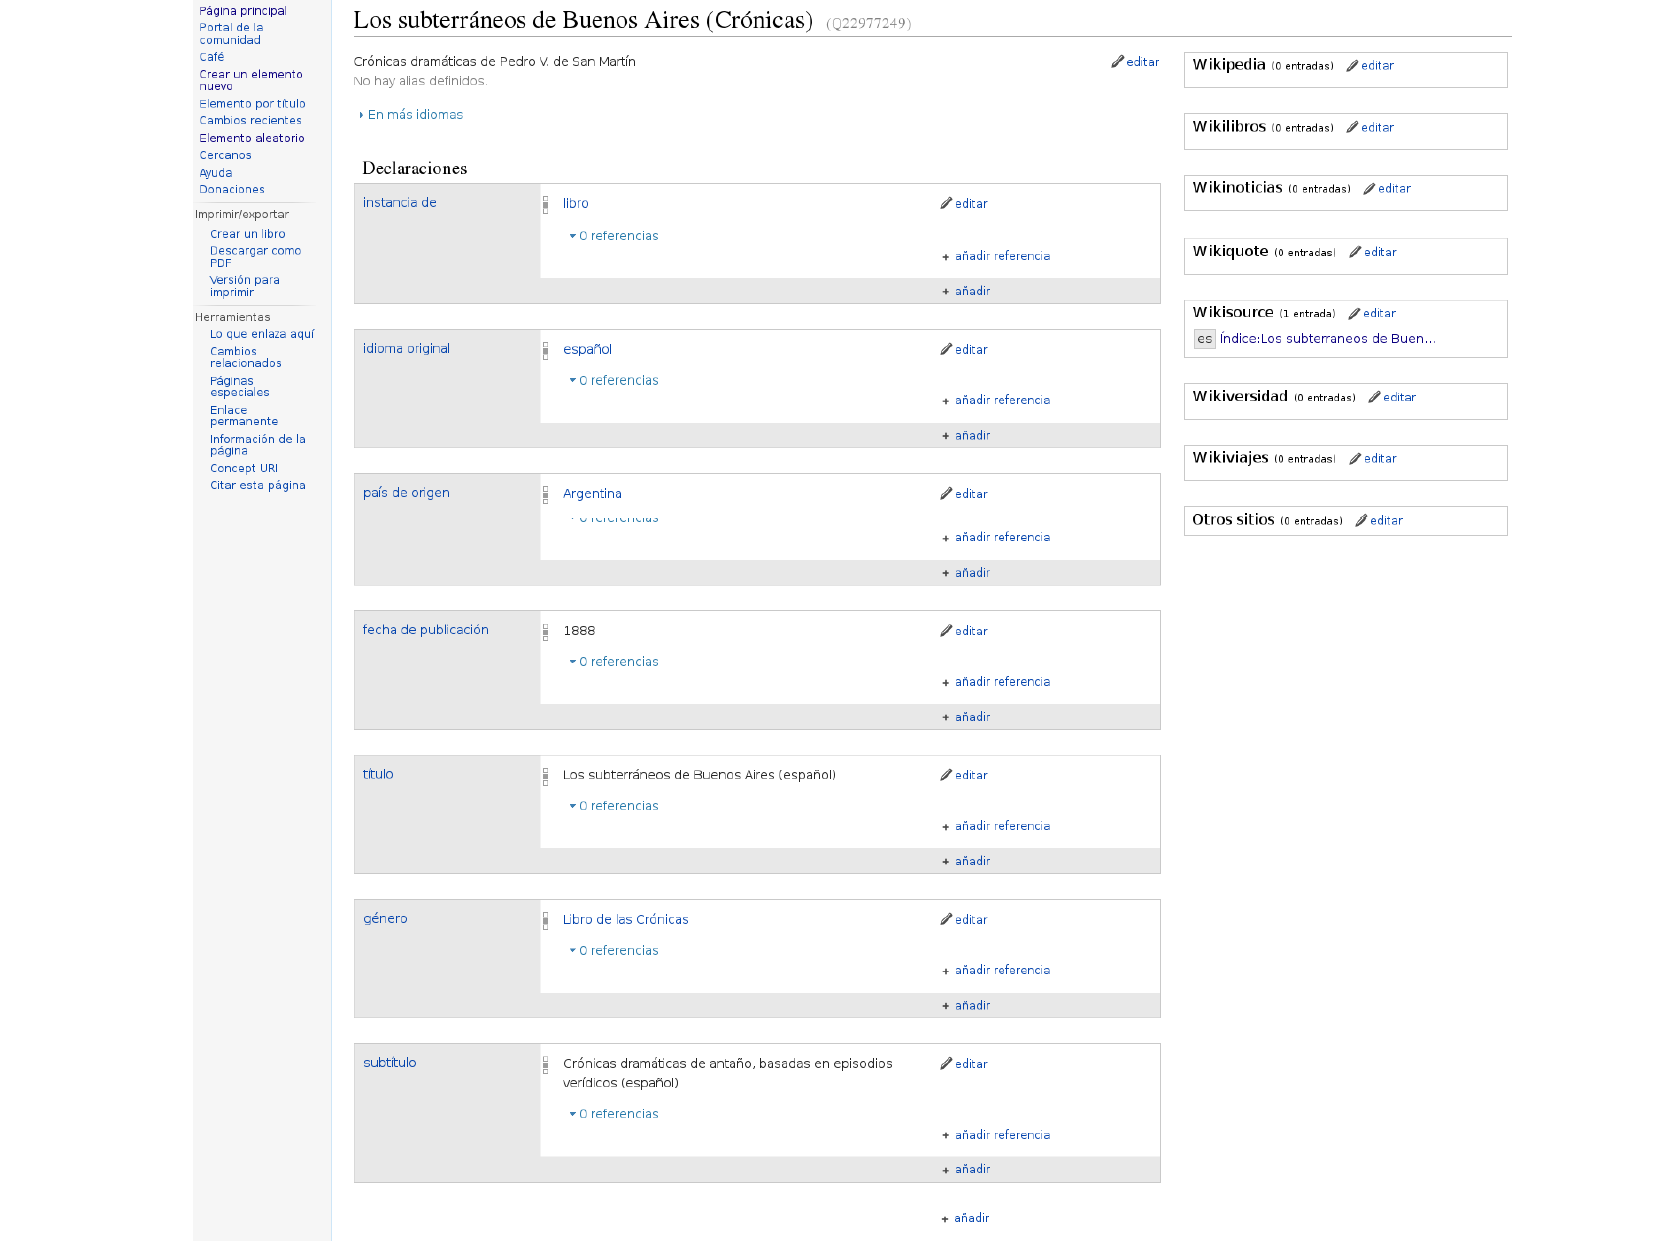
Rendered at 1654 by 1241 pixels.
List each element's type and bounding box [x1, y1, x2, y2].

picture [193, 0, 1512, 1241]
